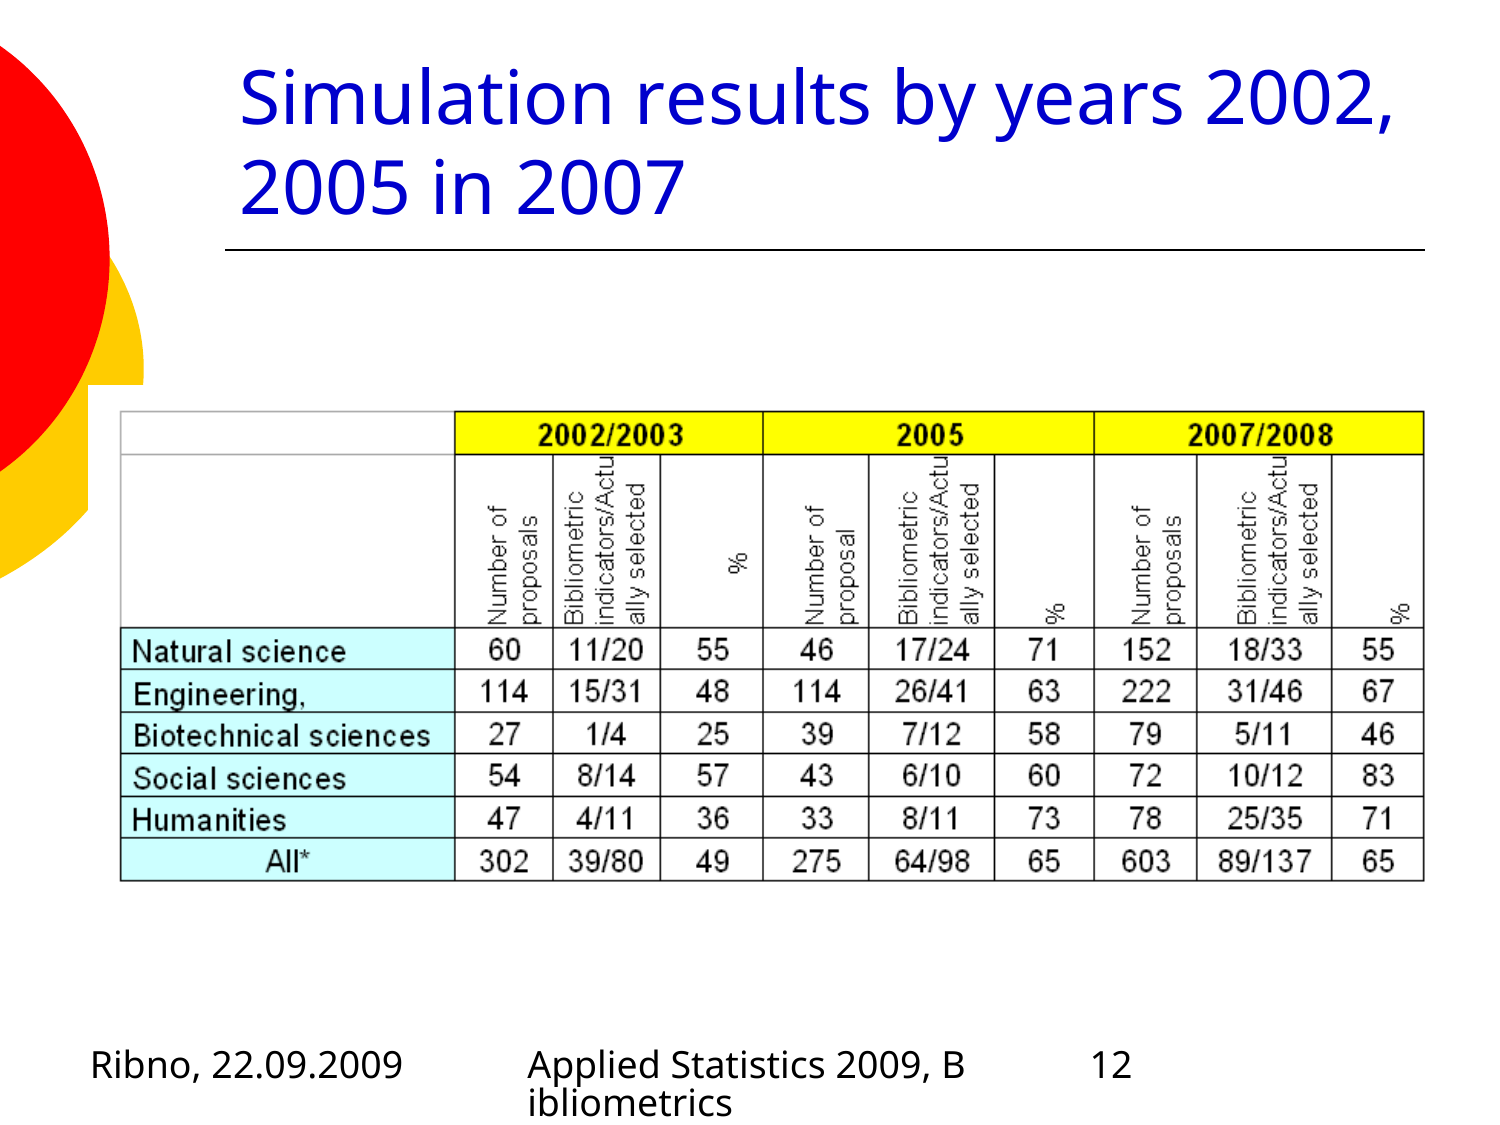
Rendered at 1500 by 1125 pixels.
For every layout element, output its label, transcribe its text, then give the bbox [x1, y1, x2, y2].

list [88, 385, 1460, 915]
title Simulation results by years 2002, 2005 in 2007 [224, 41, 1425, 237]
